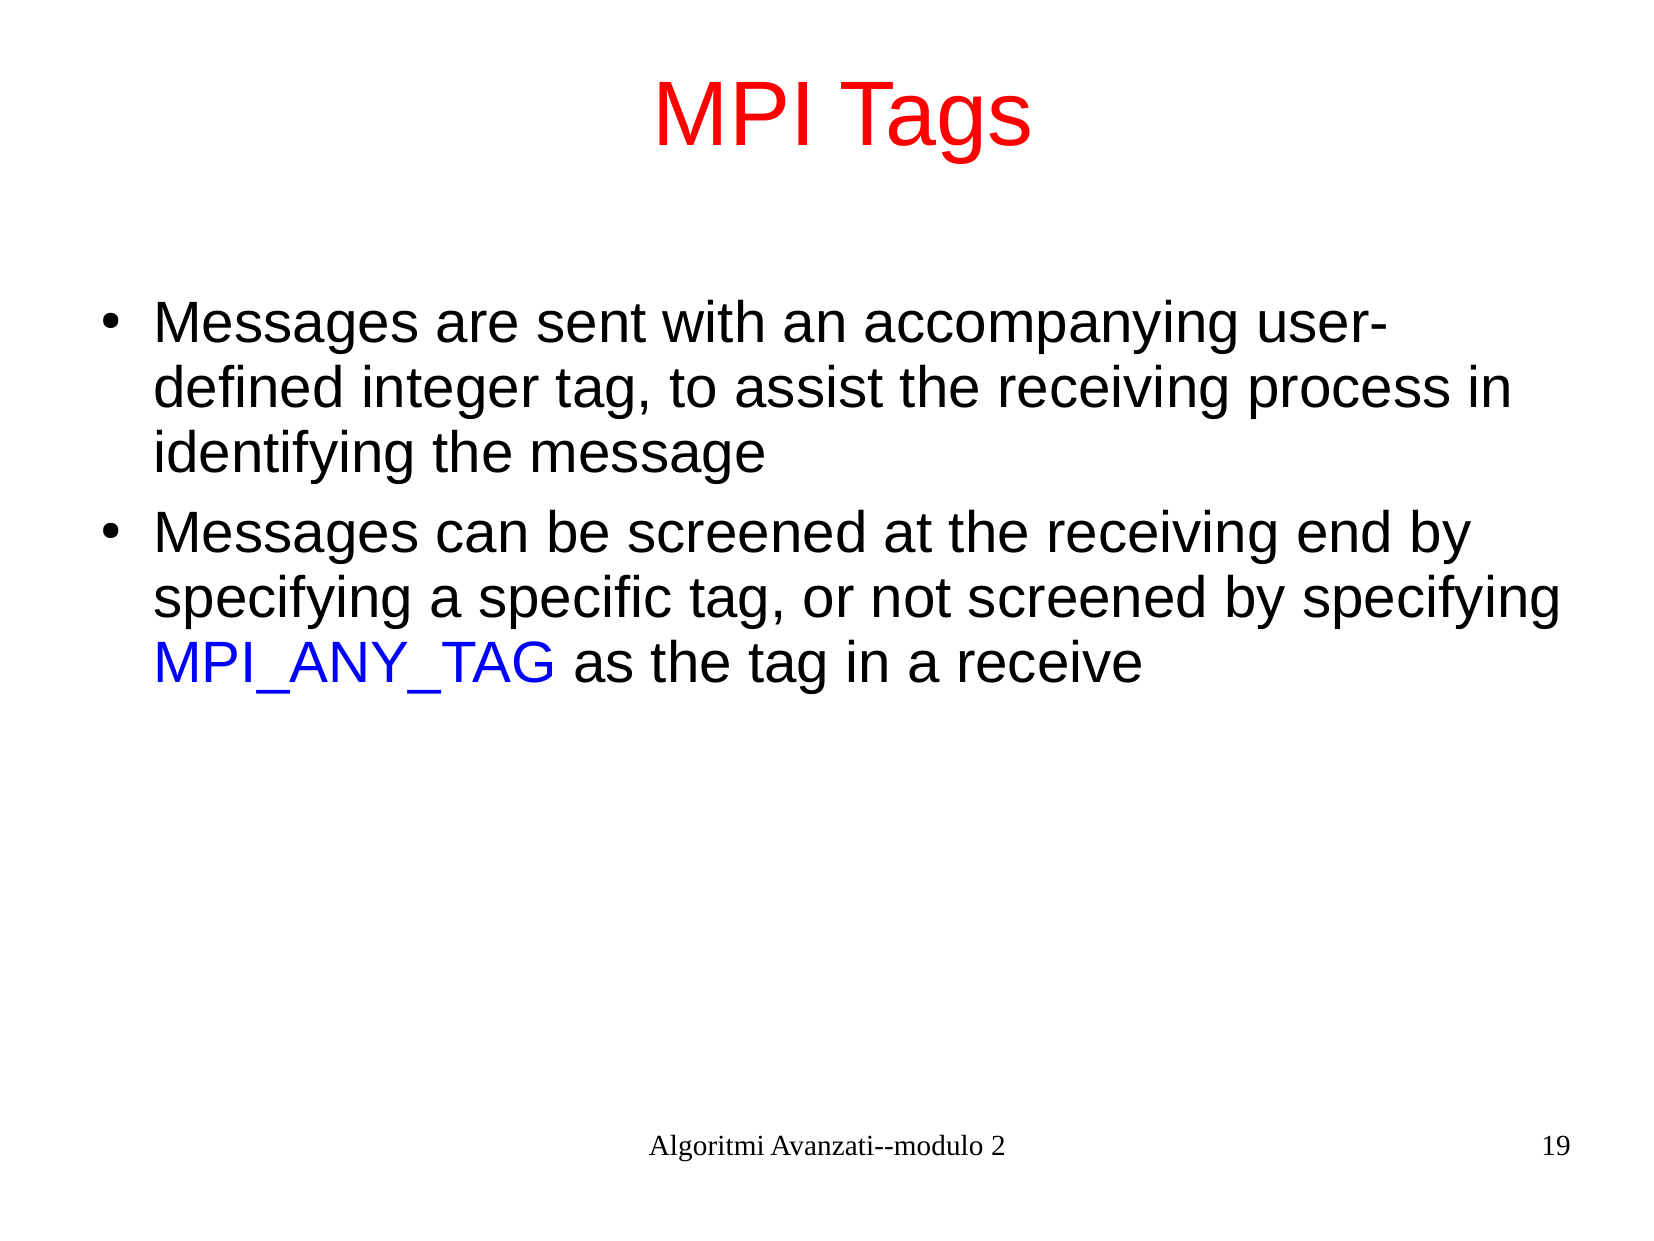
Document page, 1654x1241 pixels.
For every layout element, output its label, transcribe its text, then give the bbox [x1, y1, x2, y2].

list Messages are sent with an accompanying user-defined integer tag, to assist the receiving process in identifying the message Messages can be screened at the receiving end by specifying a specific tag, or not screened by specifying MPI_ANY_TAG as the tag in a receive [82, 290, 1571, 1109]
title MPI Tags [82, 49, 1571, 257]
